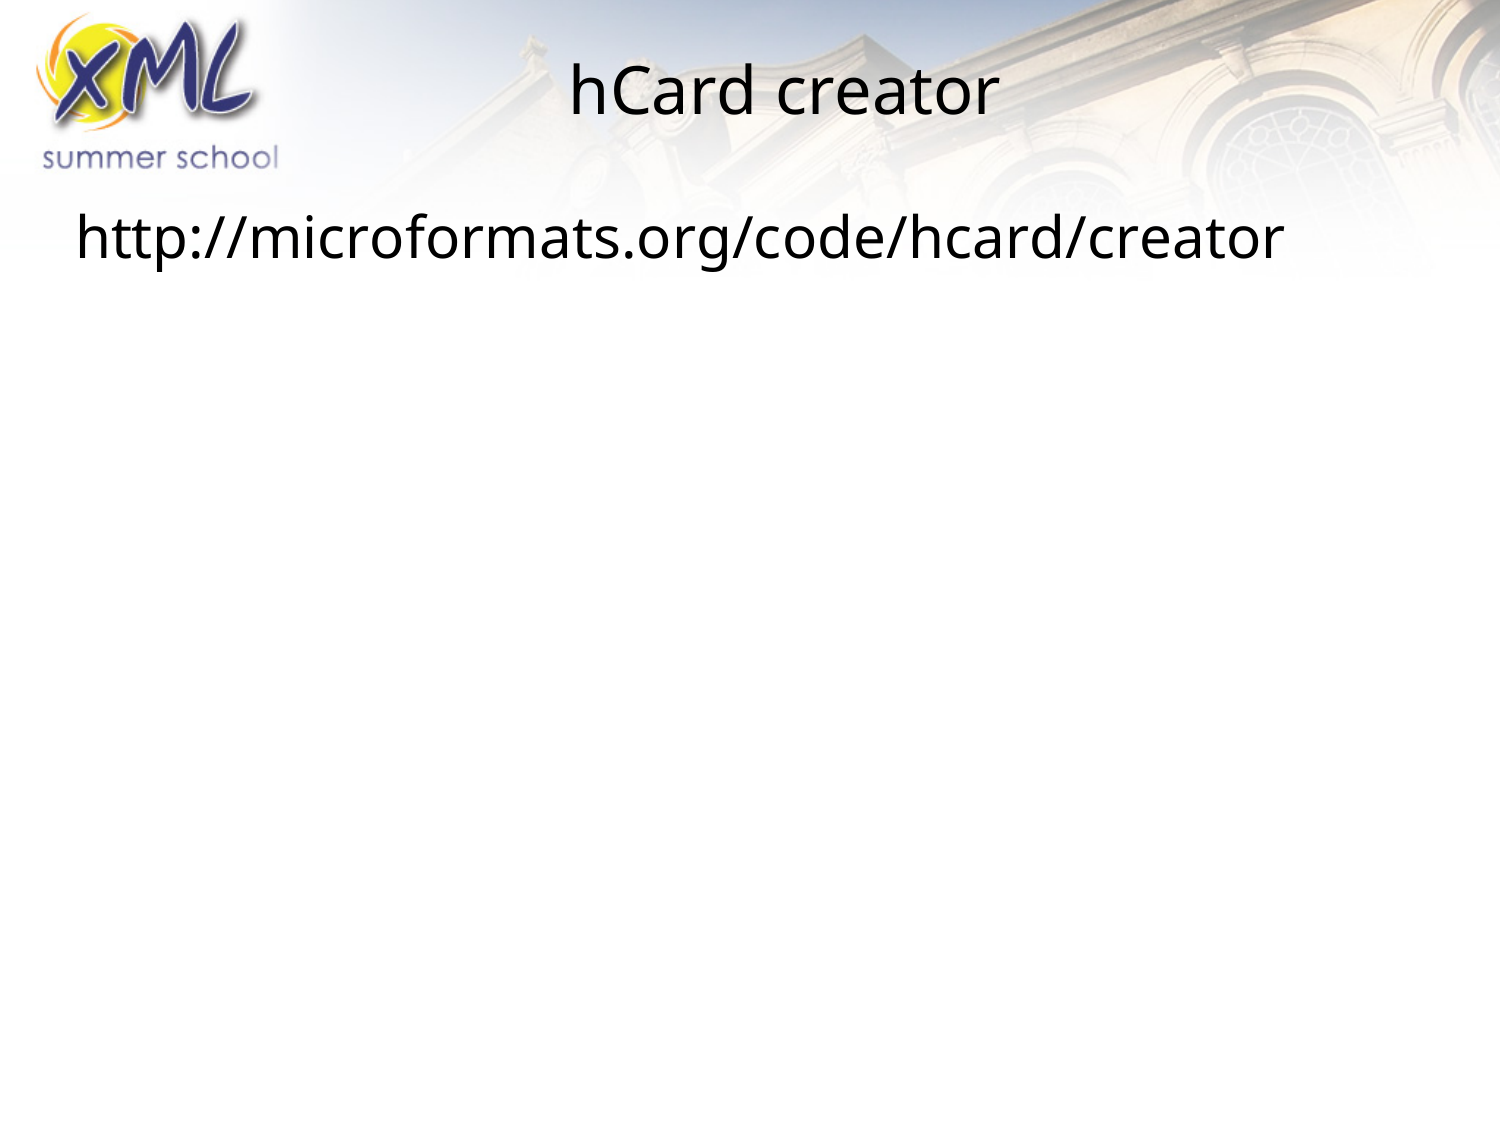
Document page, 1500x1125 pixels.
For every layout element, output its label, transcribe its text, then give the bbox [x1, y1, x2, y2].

list http://microformats.org/code/hcard/creator [75, 195, 1426, 289]
picture [0, 0, 1500, 1125]
title hCard creator [281, 8, 1306, 170]
